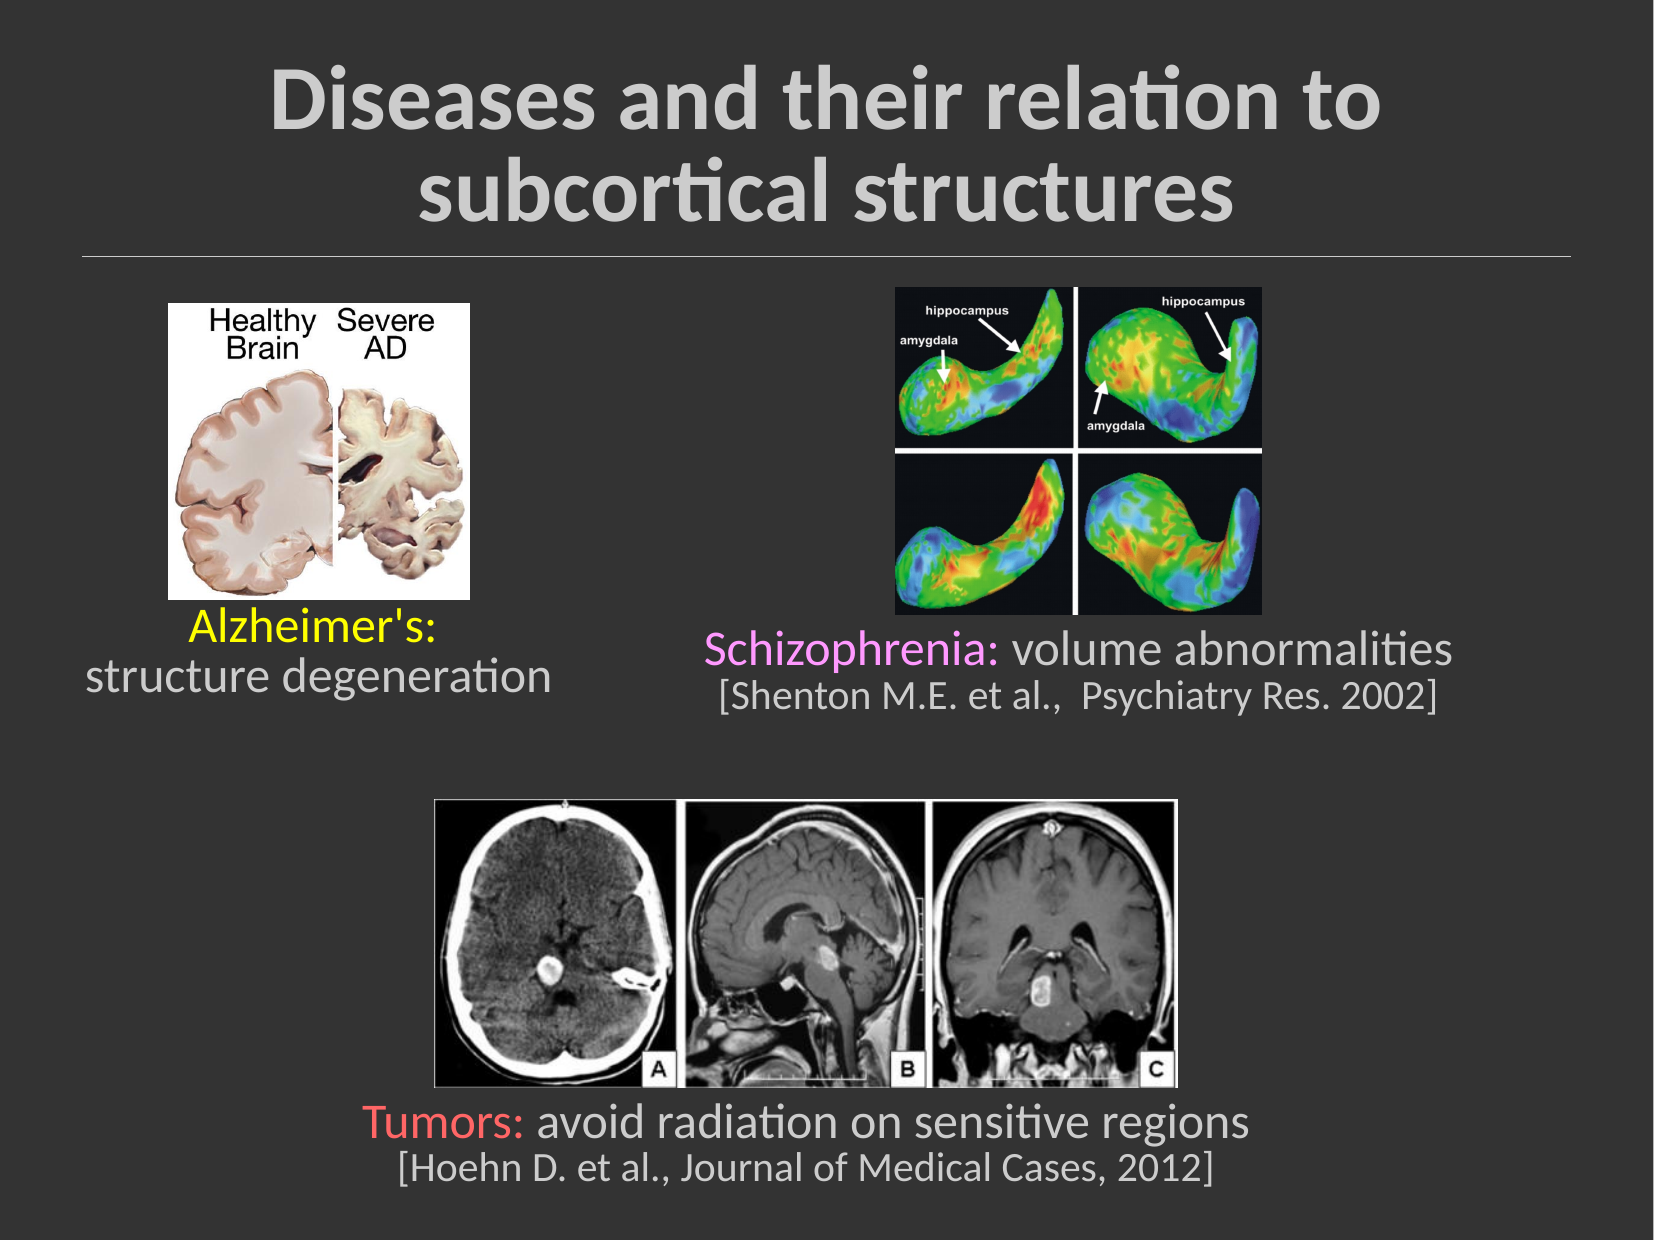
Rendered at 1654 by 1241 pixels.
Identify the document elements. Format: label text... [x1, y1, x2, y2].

picture [895, 287, 1262, 616]
title Diseases and their relation to subcortical structures [82, 49, 1571, 257]
picture [168, 303, 470, 601]
picture [434, 799, 1178, 1088]
